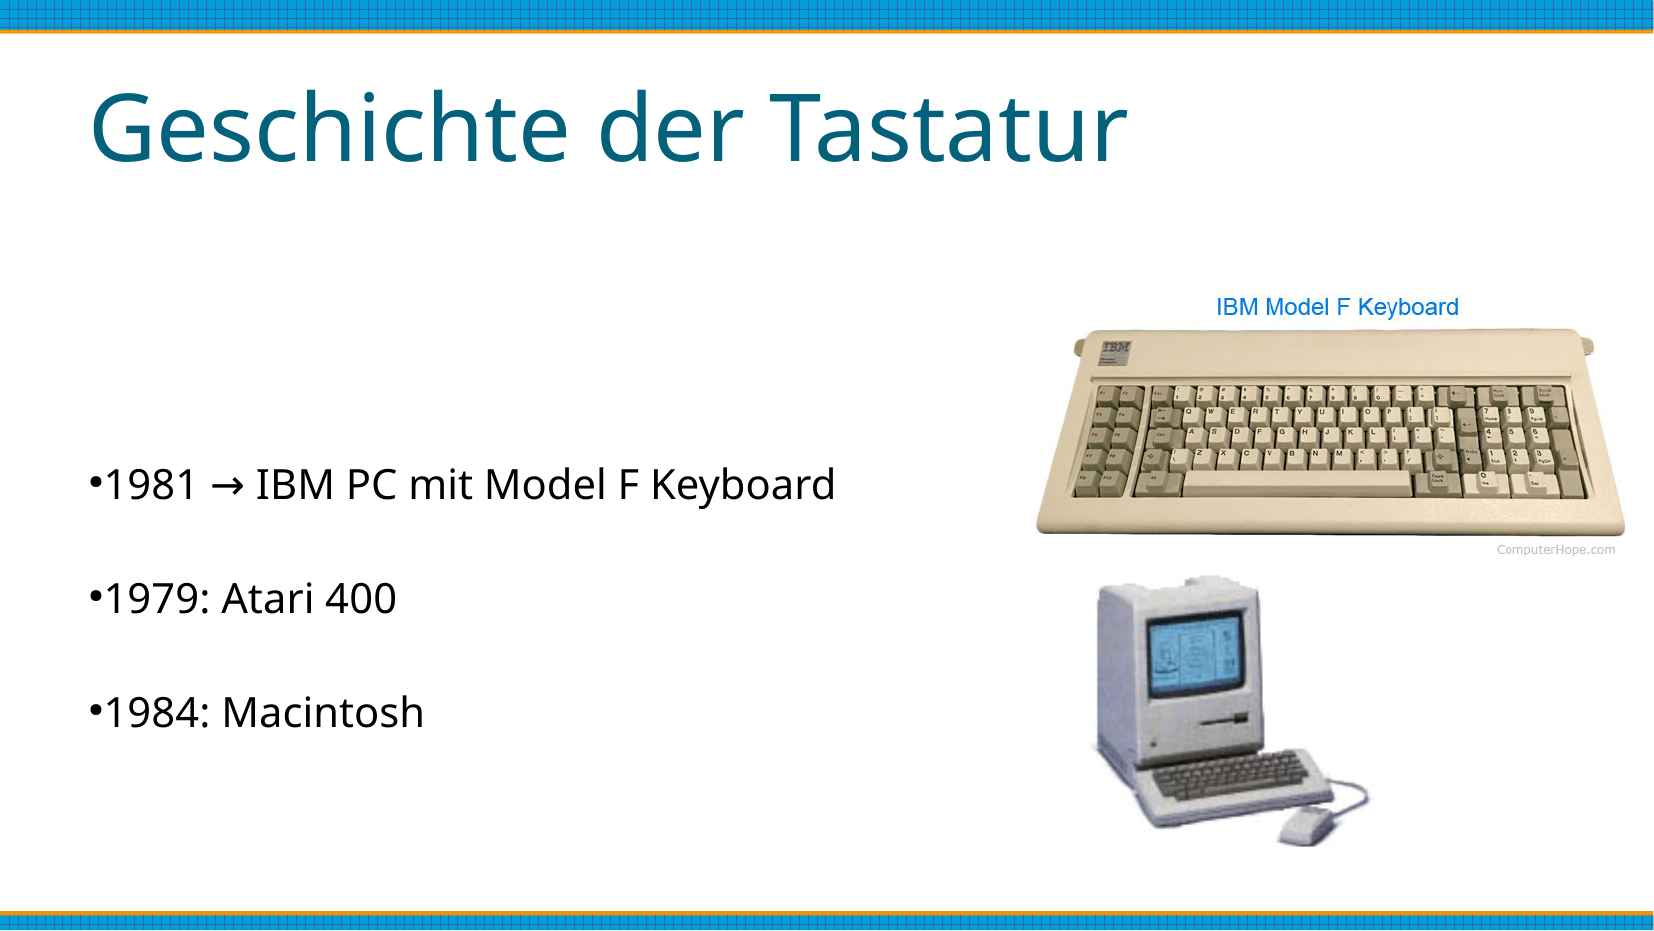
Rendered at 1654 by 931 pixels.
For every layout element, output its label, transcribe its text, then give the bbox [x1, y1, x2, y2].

title Geschichte der Tastatur [88, 44, 1565, 207]
picture [1033, 291, 1628, 859]
subtitle 1981 → IBM PC mit Model F Keyboard 1979: Atari 400 1984: Macintosh [88, 236, 1565, 901]
